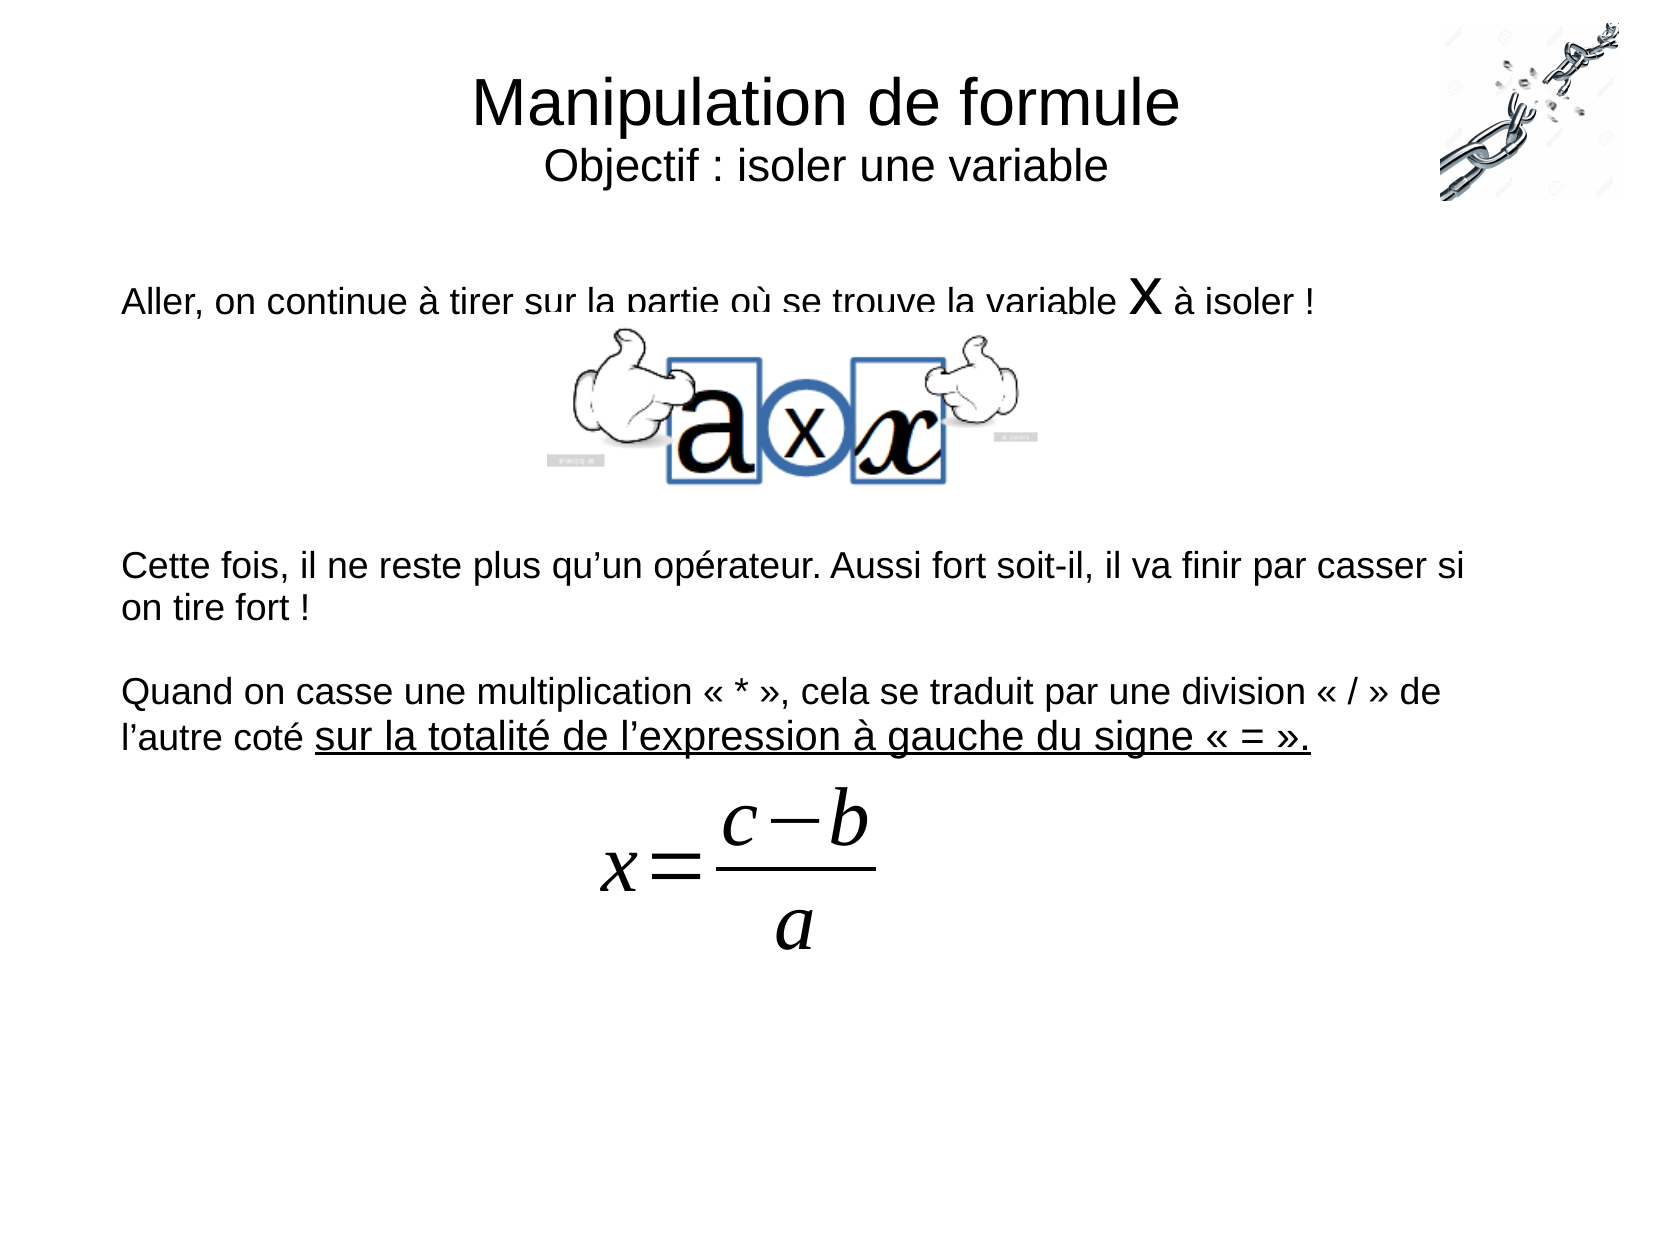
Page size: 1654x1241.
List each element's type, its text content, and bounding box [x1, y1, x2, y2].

picture [547, 312, 1063, 514]
title Manipulation de formule Objectif : isoler une variable [82, 47, 1571, 210]
chart [590, 769, 887, 967]
text_box Aller, on continue à tirer sur la partie où se trouve la variable x à isoler ! Cette fois, il ne reste plus qu’un opérateur. Aussi fort soit-il, il va finir par casser si on tire fort ! Quand on casse une multiplication « * », cela se traduit par une division « / » de l’autre coté sur la totalité de l’expression à gauche du signe « = ». [106, 236, 1512, 756]
picture [1440, 23, 1619, 201]
